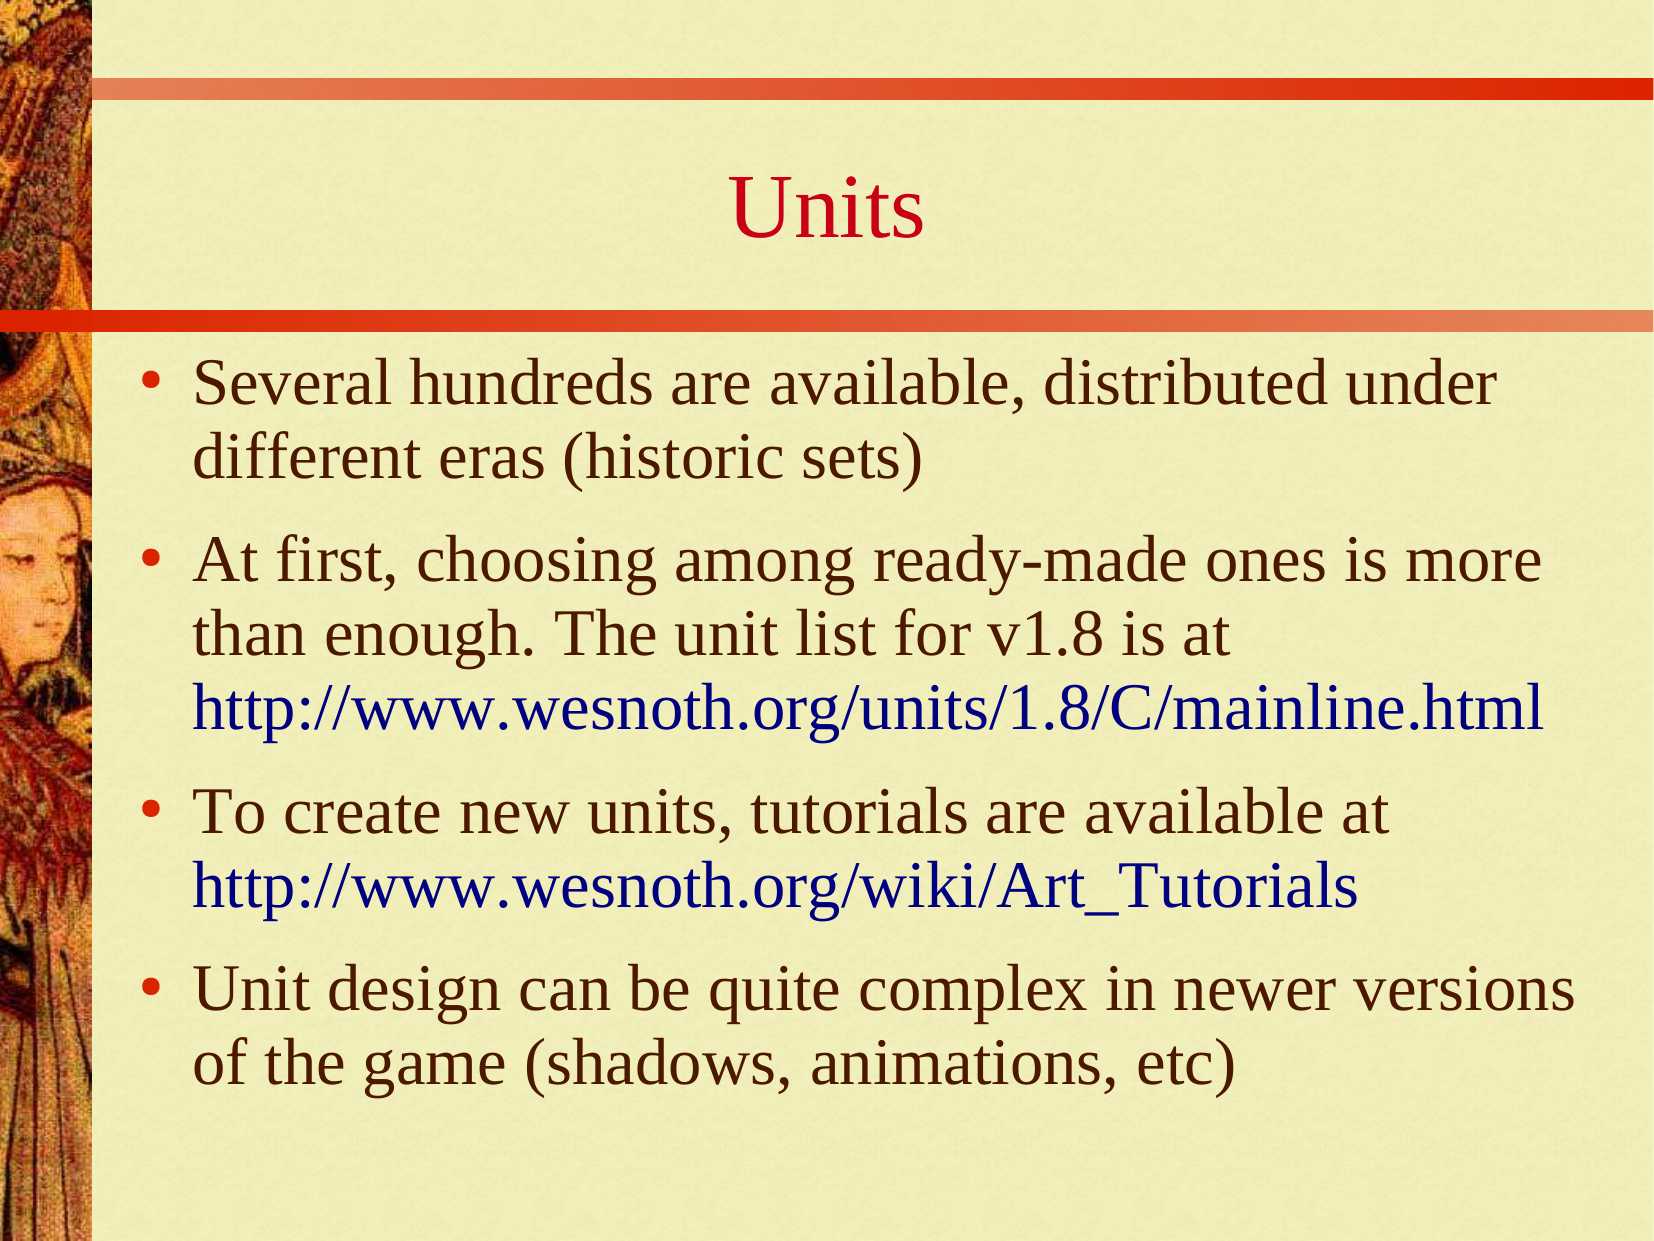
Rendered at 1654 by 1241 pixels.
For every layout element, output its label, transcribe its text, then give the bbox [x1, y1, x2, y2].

picture [0, 332, 1654, 1241]
picture [0, 0, 1654, 310]
list Several hundreds are available, distributed under different eras (historic sets) At first, choosing among ready-made ones is more than enough. The unit list for v1.8 is at http://www.wesnoth.org/units/1.8/C/mainline.html To create new units, tutorials are available at http://www.wesnoth.org/wiki/Art_Tutorials Unit design can be quite complex in newer versions of the game (shadows, animations, etc) [121, 344, 1625, 1127]
title Units [121, 102, 1534, 311]
